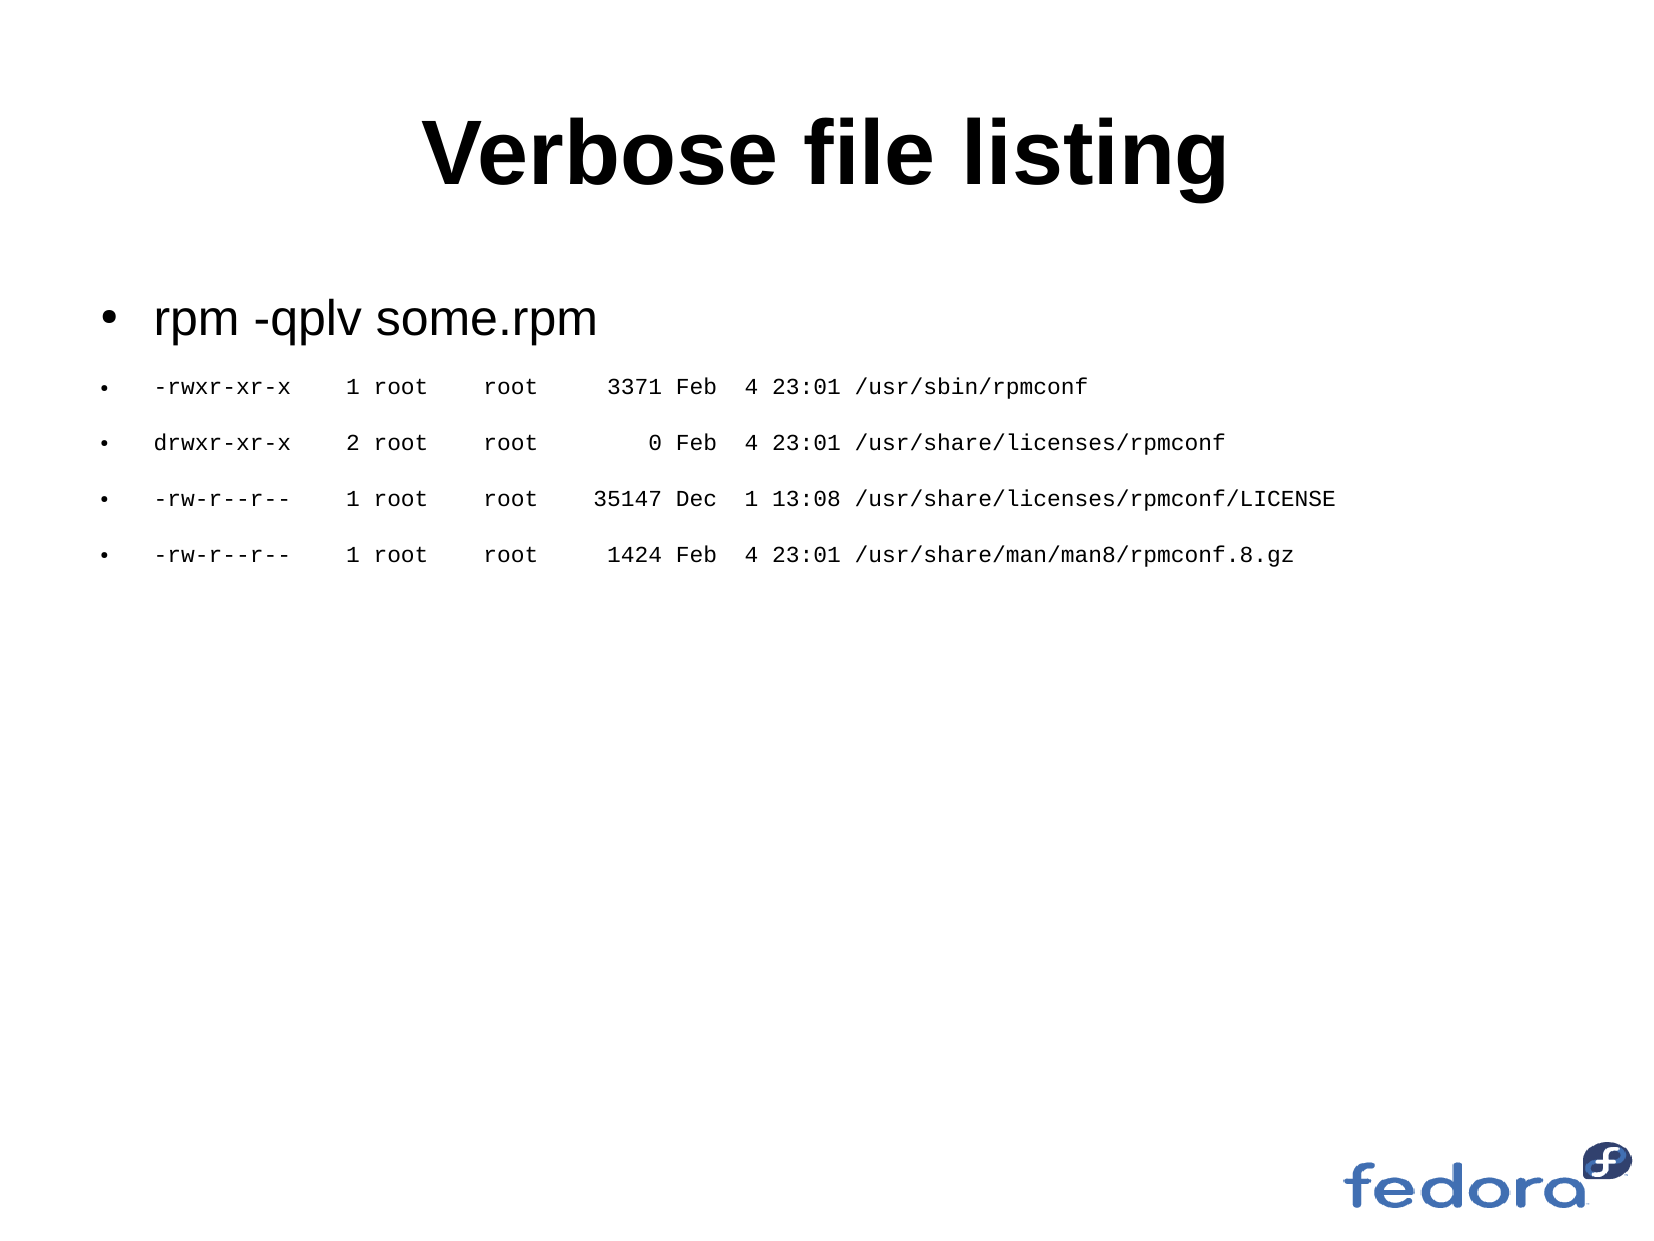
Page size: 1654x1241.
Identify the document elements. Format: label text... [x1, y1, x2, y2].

text_box [82, 290, 1571, 1109]
picture [1332, 1124, 1651, 1227]
title Verbose file listing [82, 49, 1571, 257]
